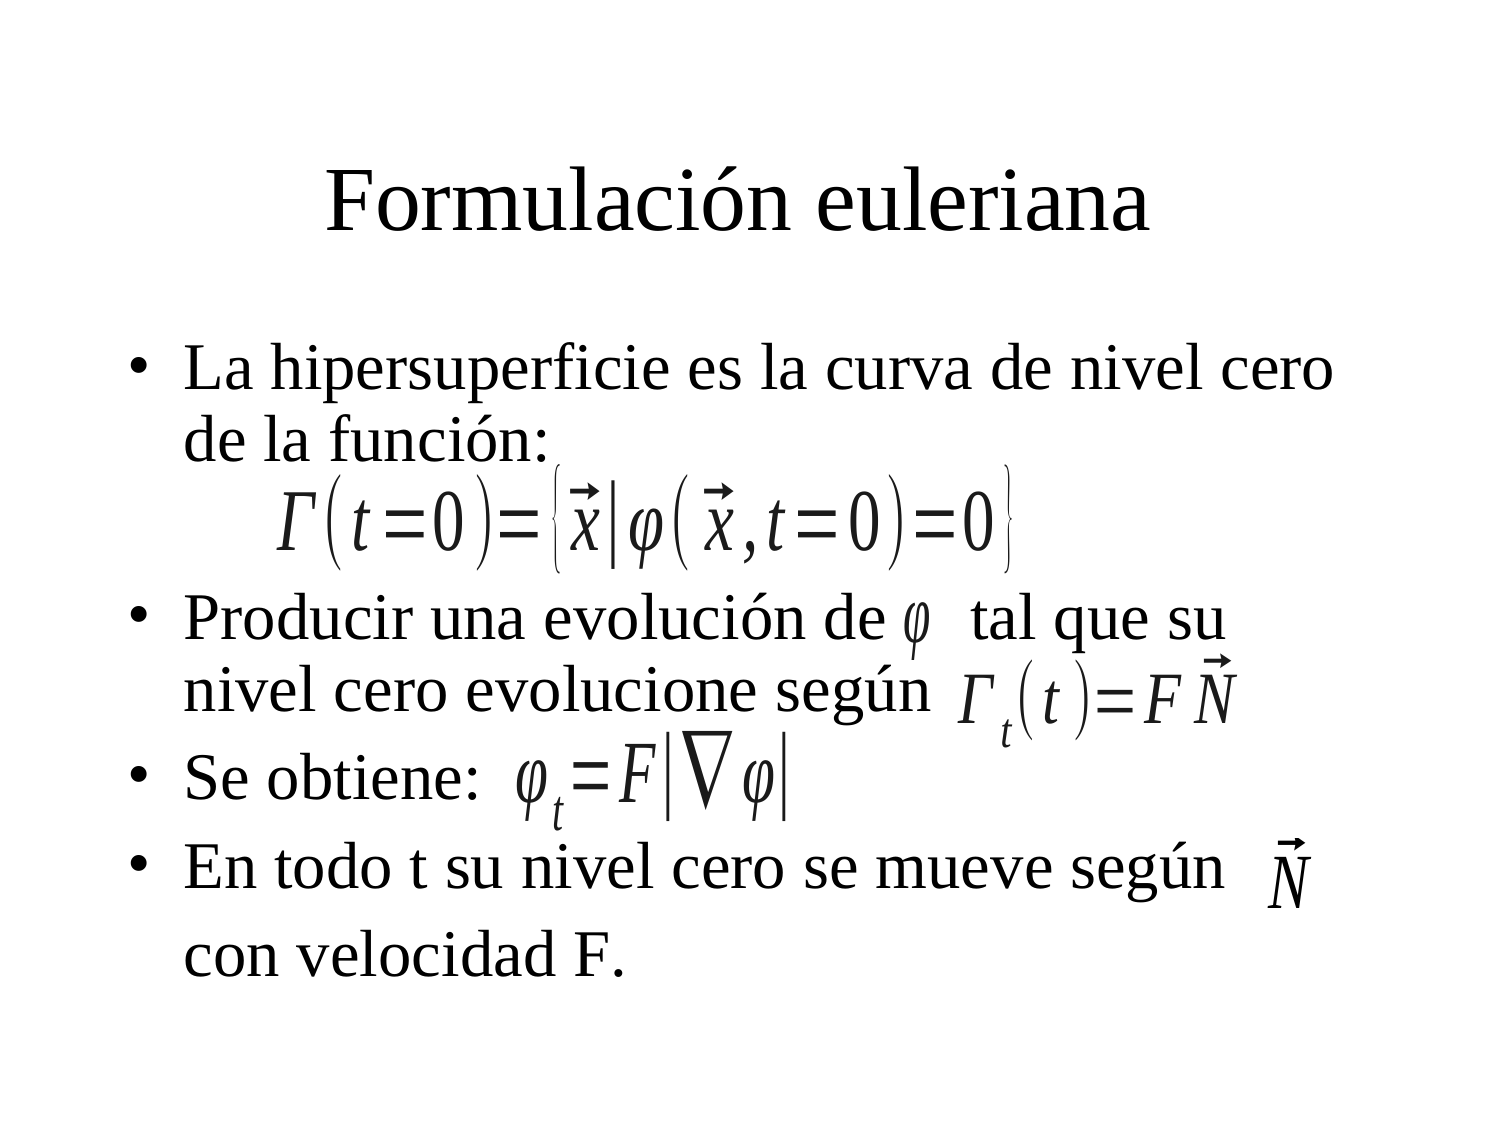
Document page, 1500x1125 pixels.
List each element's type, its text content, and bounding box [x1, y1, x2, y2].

chart [257, 462, 1263, 756]
chart [1251, 838, 1332, 926]
chart [500, 725, 811, 843]
text_box Formulación euleriana [112, 99, 1388, 288]
text_box La hipersuperficie es la curva de nivel cero de la función: Producir una evolución de tal que su nivel cero evolucione según Se obtiene: En todo t su nivel cero se mueve según con velocidad F. [112, 324, 1388, 1001]
